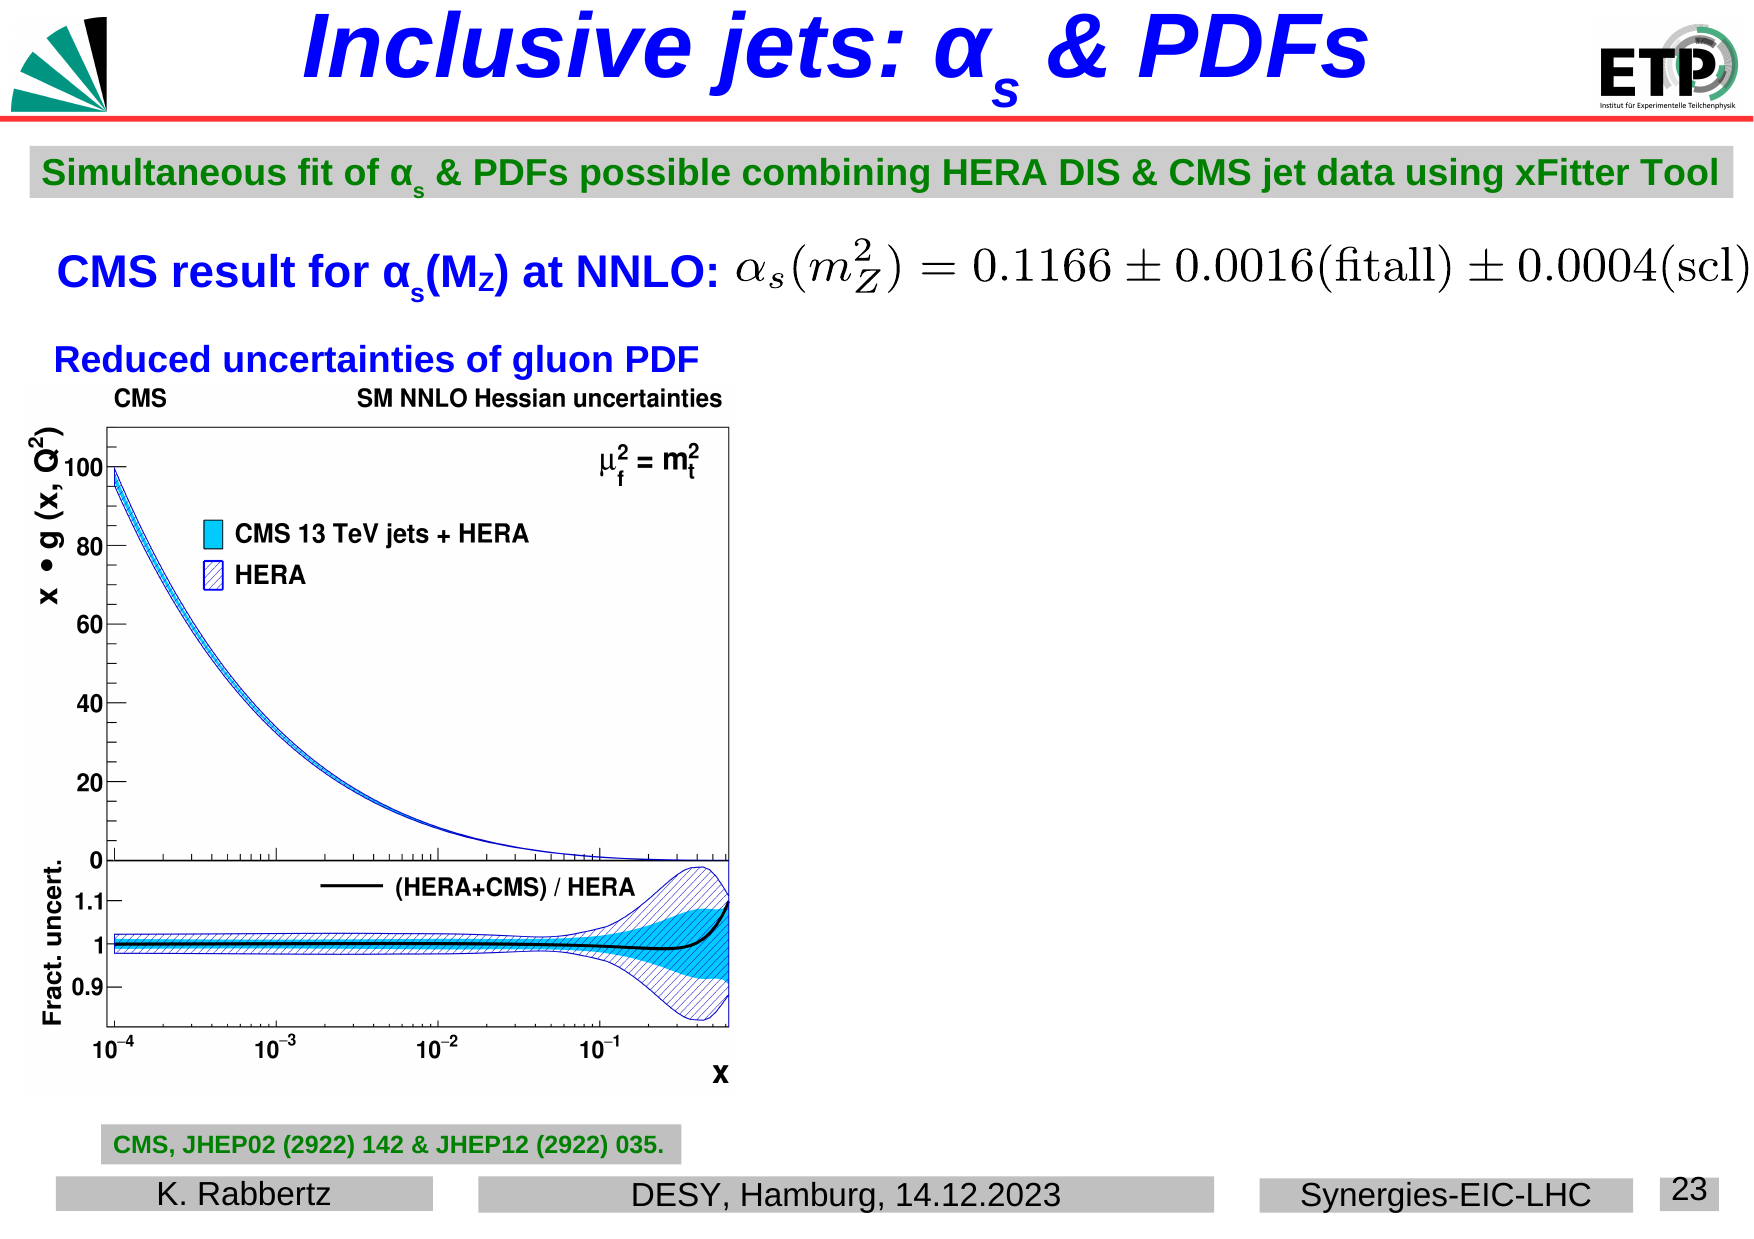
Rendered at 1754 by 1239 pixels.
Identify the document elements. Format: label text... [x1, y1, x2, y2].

picture [21, 379, 736, 1098]
text_box CMS, JHEP02 (2922) 142 & JHEP12 (2922) 035. [101, 1124, 682, 1165]
text_box Simultaneous fit of αs & PDFs possible combining HERA DIS & CMS jet data using xFitter Tool [29, 145, 1734, 198]
text_box Reduced uncertainties of gluon PDF [41, 332, 727, 391]
picture [1593, 17, 1745, 112]
title Inclusive jets: αs & PDFs [129, 0, 1545, 119]
picture [11, 17, 107, 113]
picture [734, 238, 1754, 293]
text_box CMS result for αs(MZ) at NNLO: [44, 240, 755, 312]
